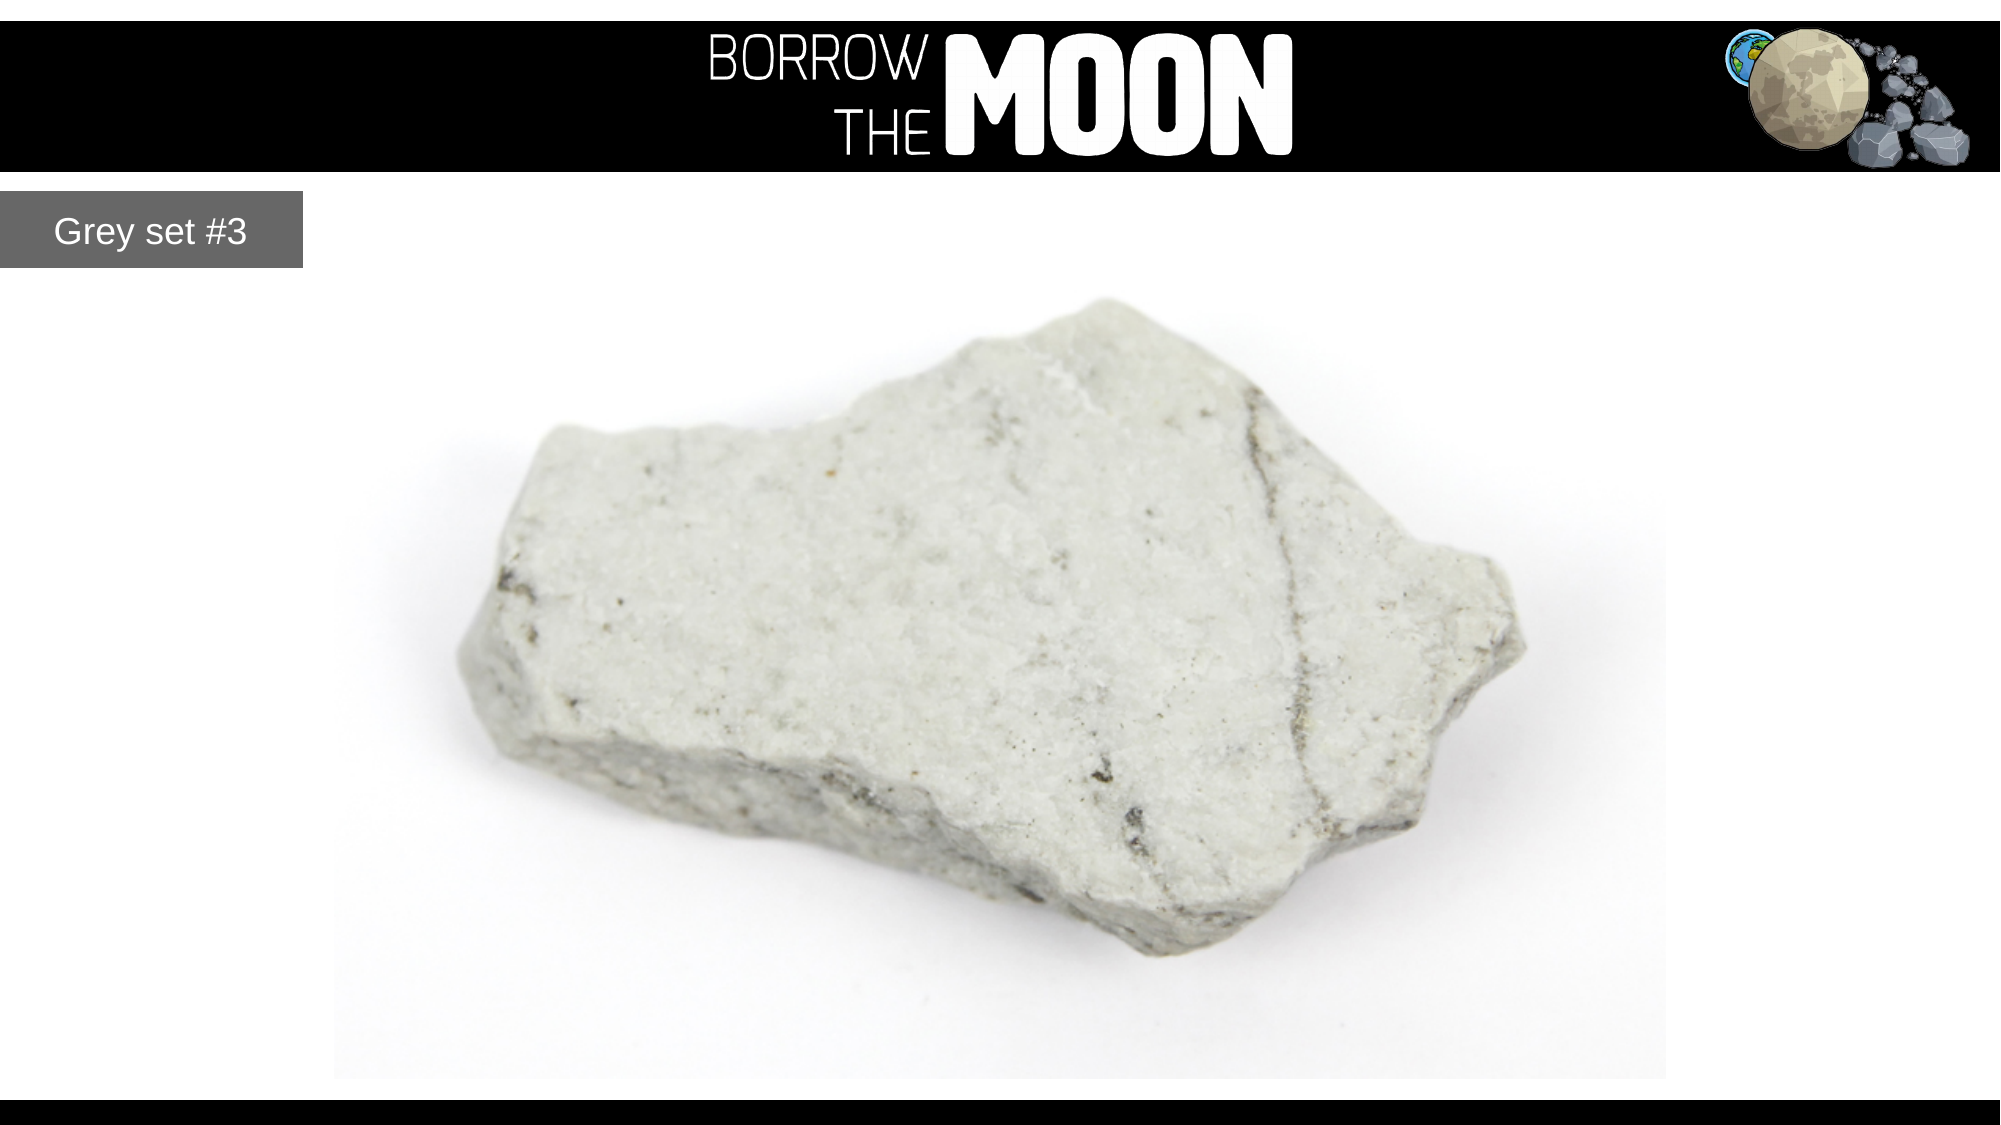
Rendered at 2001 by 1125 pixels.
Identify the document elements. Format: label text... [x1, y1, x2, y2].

picture [334, 190, 1666, 1079]
text_box Grey set #3 [0, 191, 303, 268]
